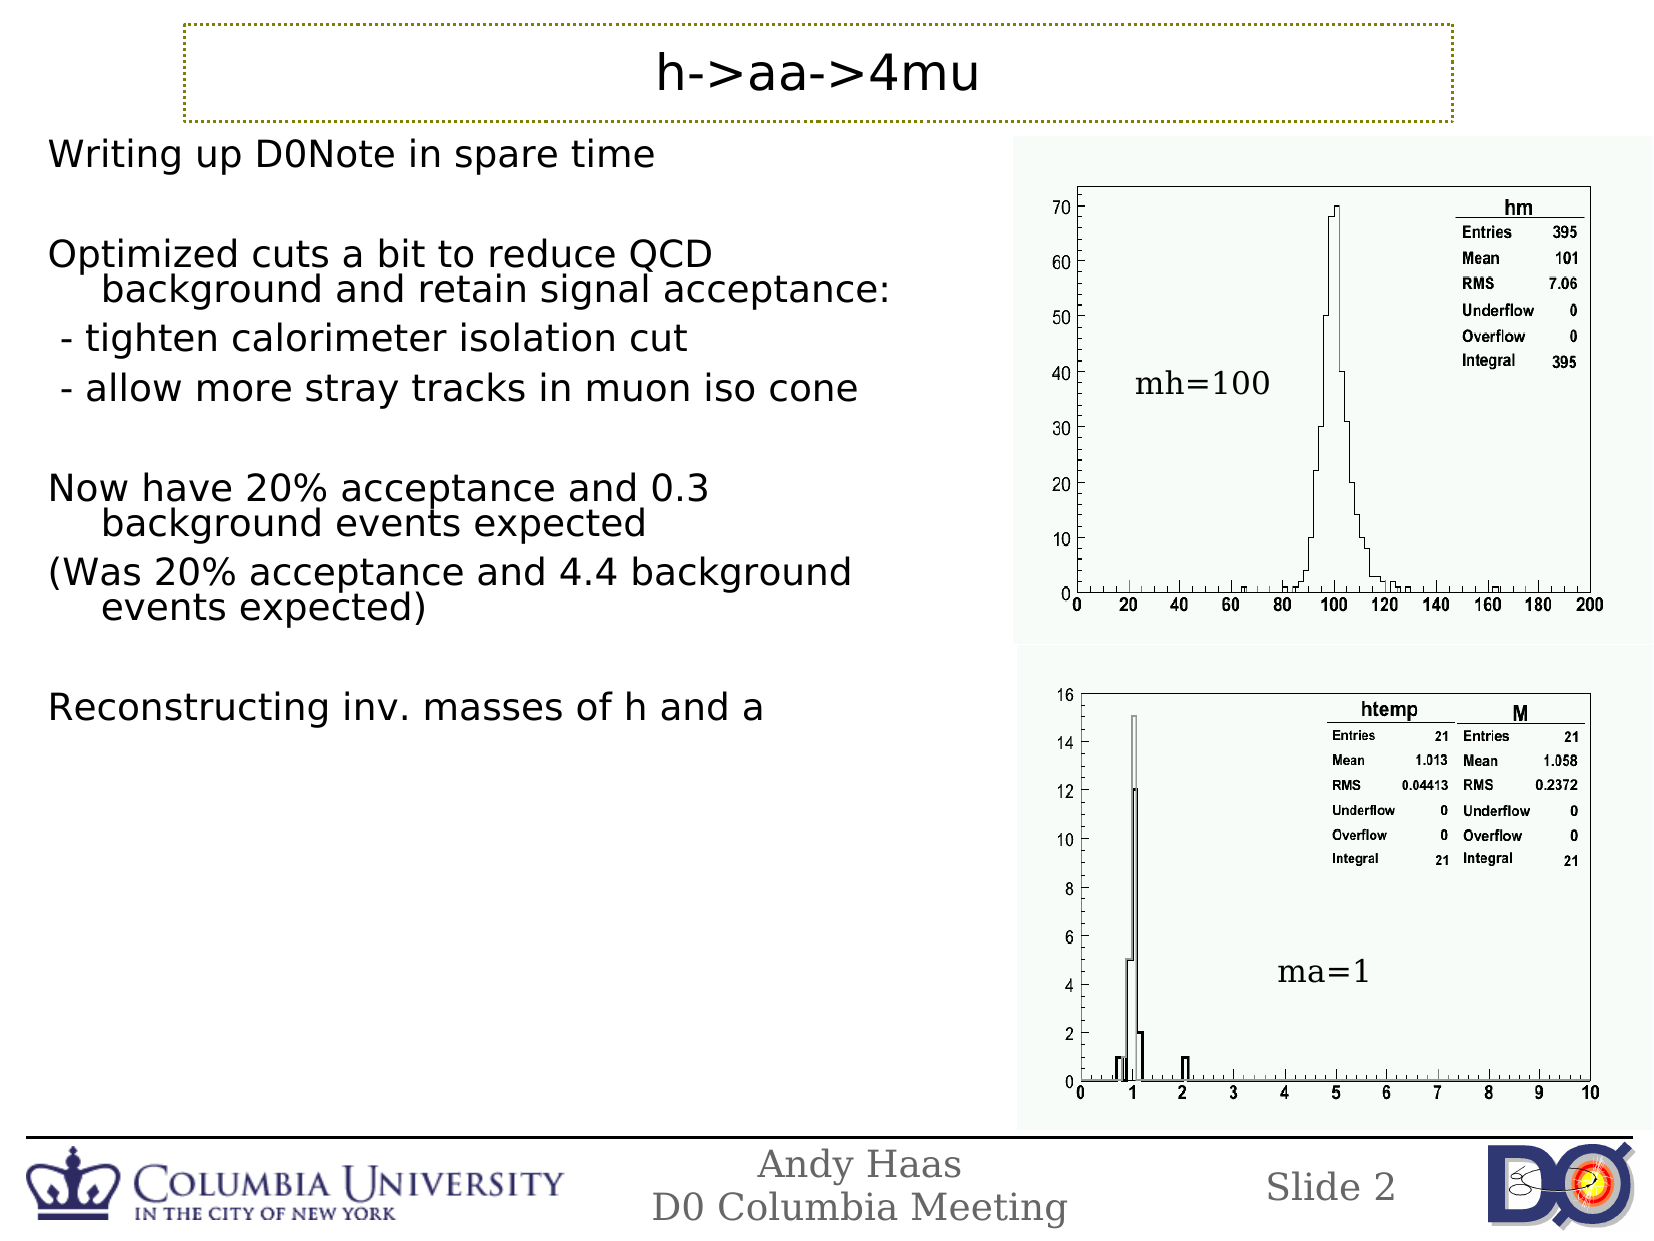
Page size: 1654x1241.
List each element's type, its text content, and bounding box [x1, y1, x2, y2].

picture [26, 1146, 565, 1220]
picture [1013, 136, 1654, 644]
picture [1017, 645, 1654, 1130]
picture [1479, 1140, 1639, 1233]
list Writing up D0Note in spare time Optimized cuts a bit to reduce QCD background and retain signal acceptance: - tighten calorimeter isolation cut - allow more stray tracks in muon iso cone Now have 20% acceptance and 0.3 background events expected (Was 20% acceptance and 4.4 background events expected) Reconstructing inv. masses of h and a [30, 140, 914, 1125]
text_box mh=100 [1135, 365, 1272, 402]
text_box ma=1 [1277, 953, 1373, 990]
title h->aa->4mu [184, 24, 1453, 122]
